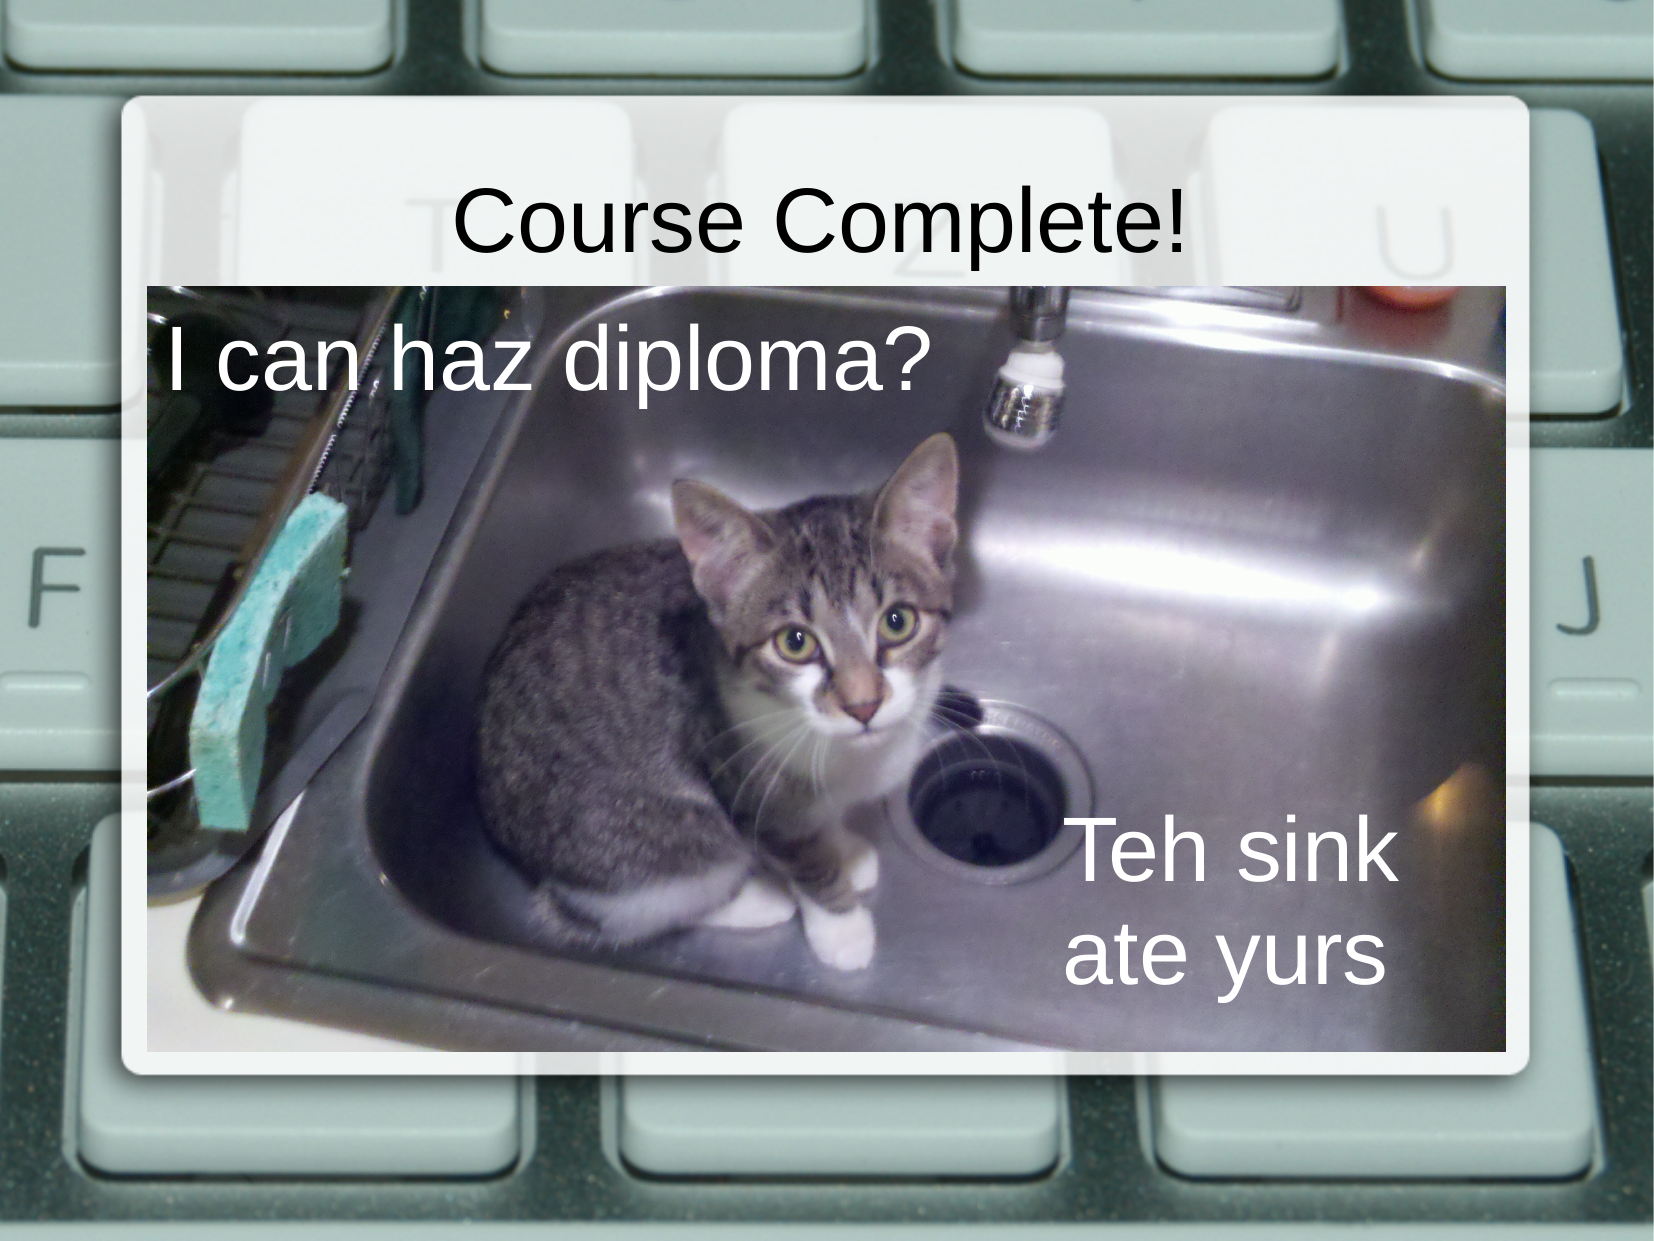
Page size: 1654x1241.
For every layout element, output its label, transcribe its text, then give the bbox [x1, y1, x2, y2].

text_box I can haz diploma? [150, 300, 976, 418]
picture [0, 0, 1654, 1241]
title Course Complete! [135, 117, 1506, 325]
text_box Teh sink ate yurs [1047, 791, 1498, 1012]
